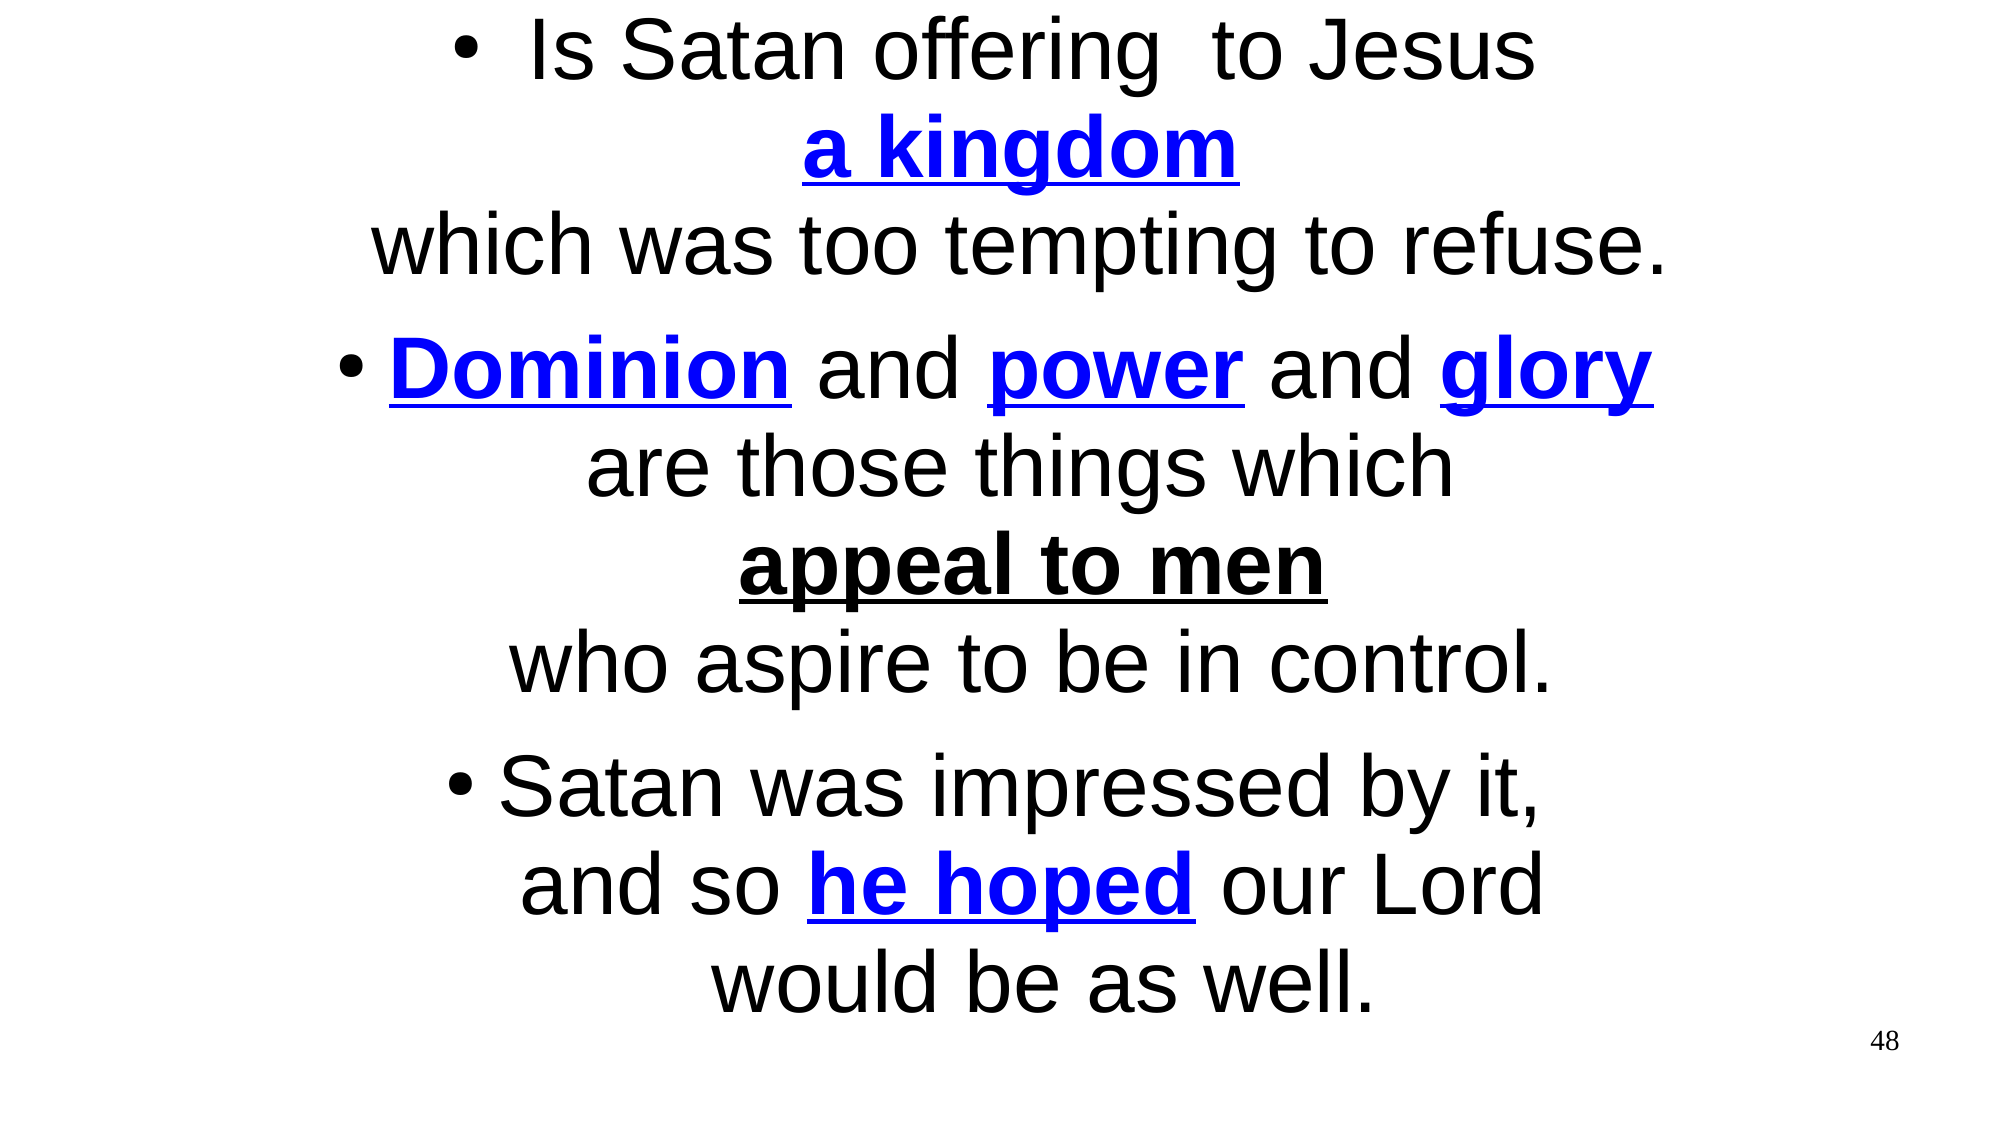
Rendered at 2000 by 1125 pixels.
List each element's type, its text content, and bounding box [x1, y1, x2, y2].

list Is Satan offering to Jesus a kingdom which was too tempting to refuse. Dominion and power and glory are those things which appeal to men who aspire to be in control. Satan was impressed by it, and so he hoped our Lord would be as well. [0, 0, 1996, 1123]
